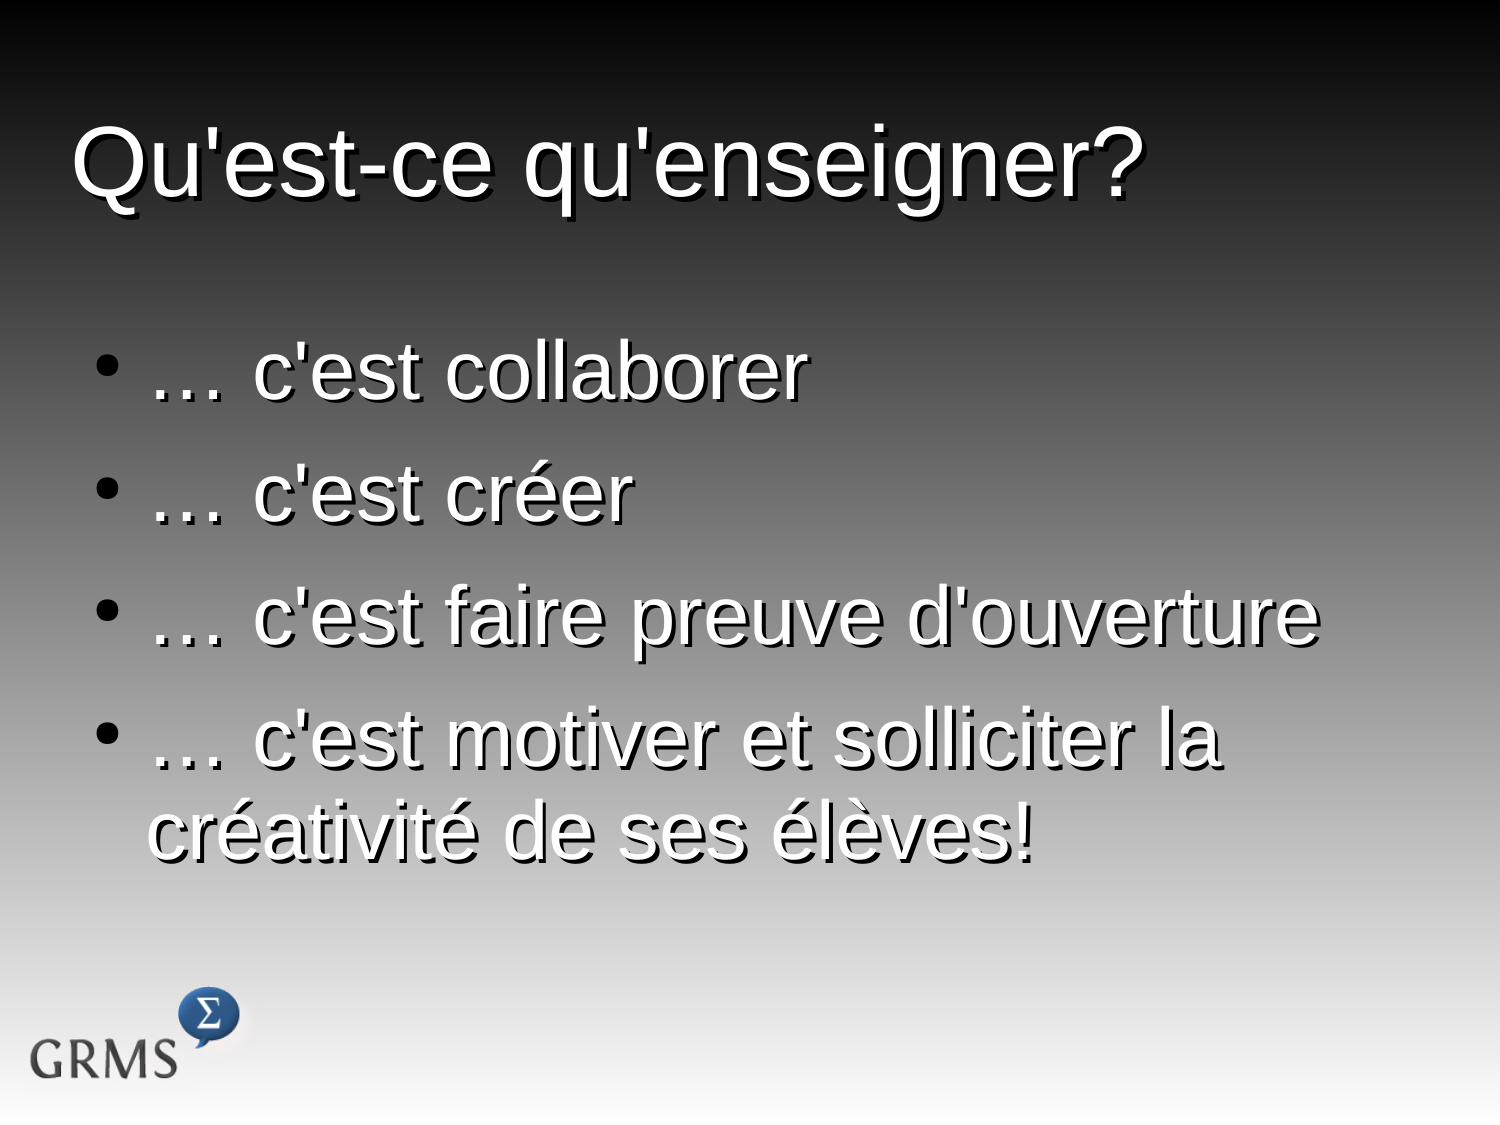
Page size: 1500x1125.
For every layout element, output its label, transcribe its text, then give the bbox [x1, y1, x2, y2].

picture [16, 974, 267, 1107]
title Qu'est-ce qu'enseigner? [70, 59, 1441, 260]
list … c'est collaborer … c'est créer … c'est faire preuve d'ouverture … c'est motiver et solliciter la créativité de ses élèves! [75, 319, 1426, 972]
